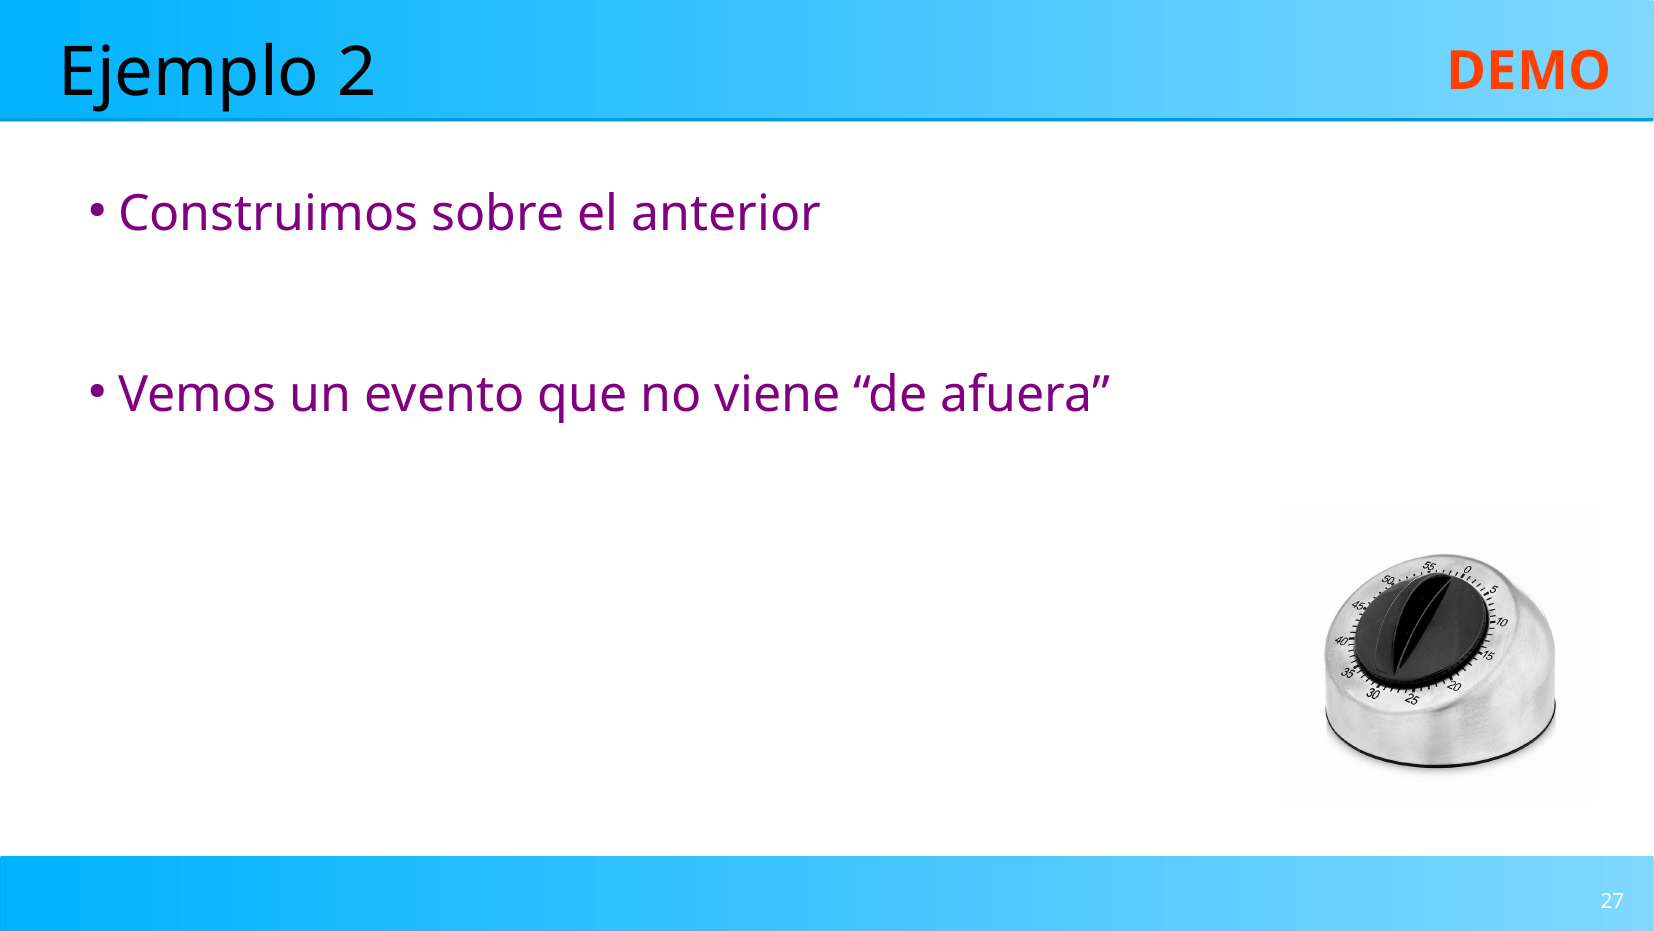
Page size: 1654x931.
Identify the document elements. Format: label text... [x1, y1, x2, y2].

title Ejemplo 2 [59, 29, 1446, 108]
title DEMO [1446, 29, 1654, 108]
list Construimos sobre el anterior Vemos un evento que no viene “de afuera” [59, 177, 1595, 768]
picture [1279, 501, 1595, 806]
